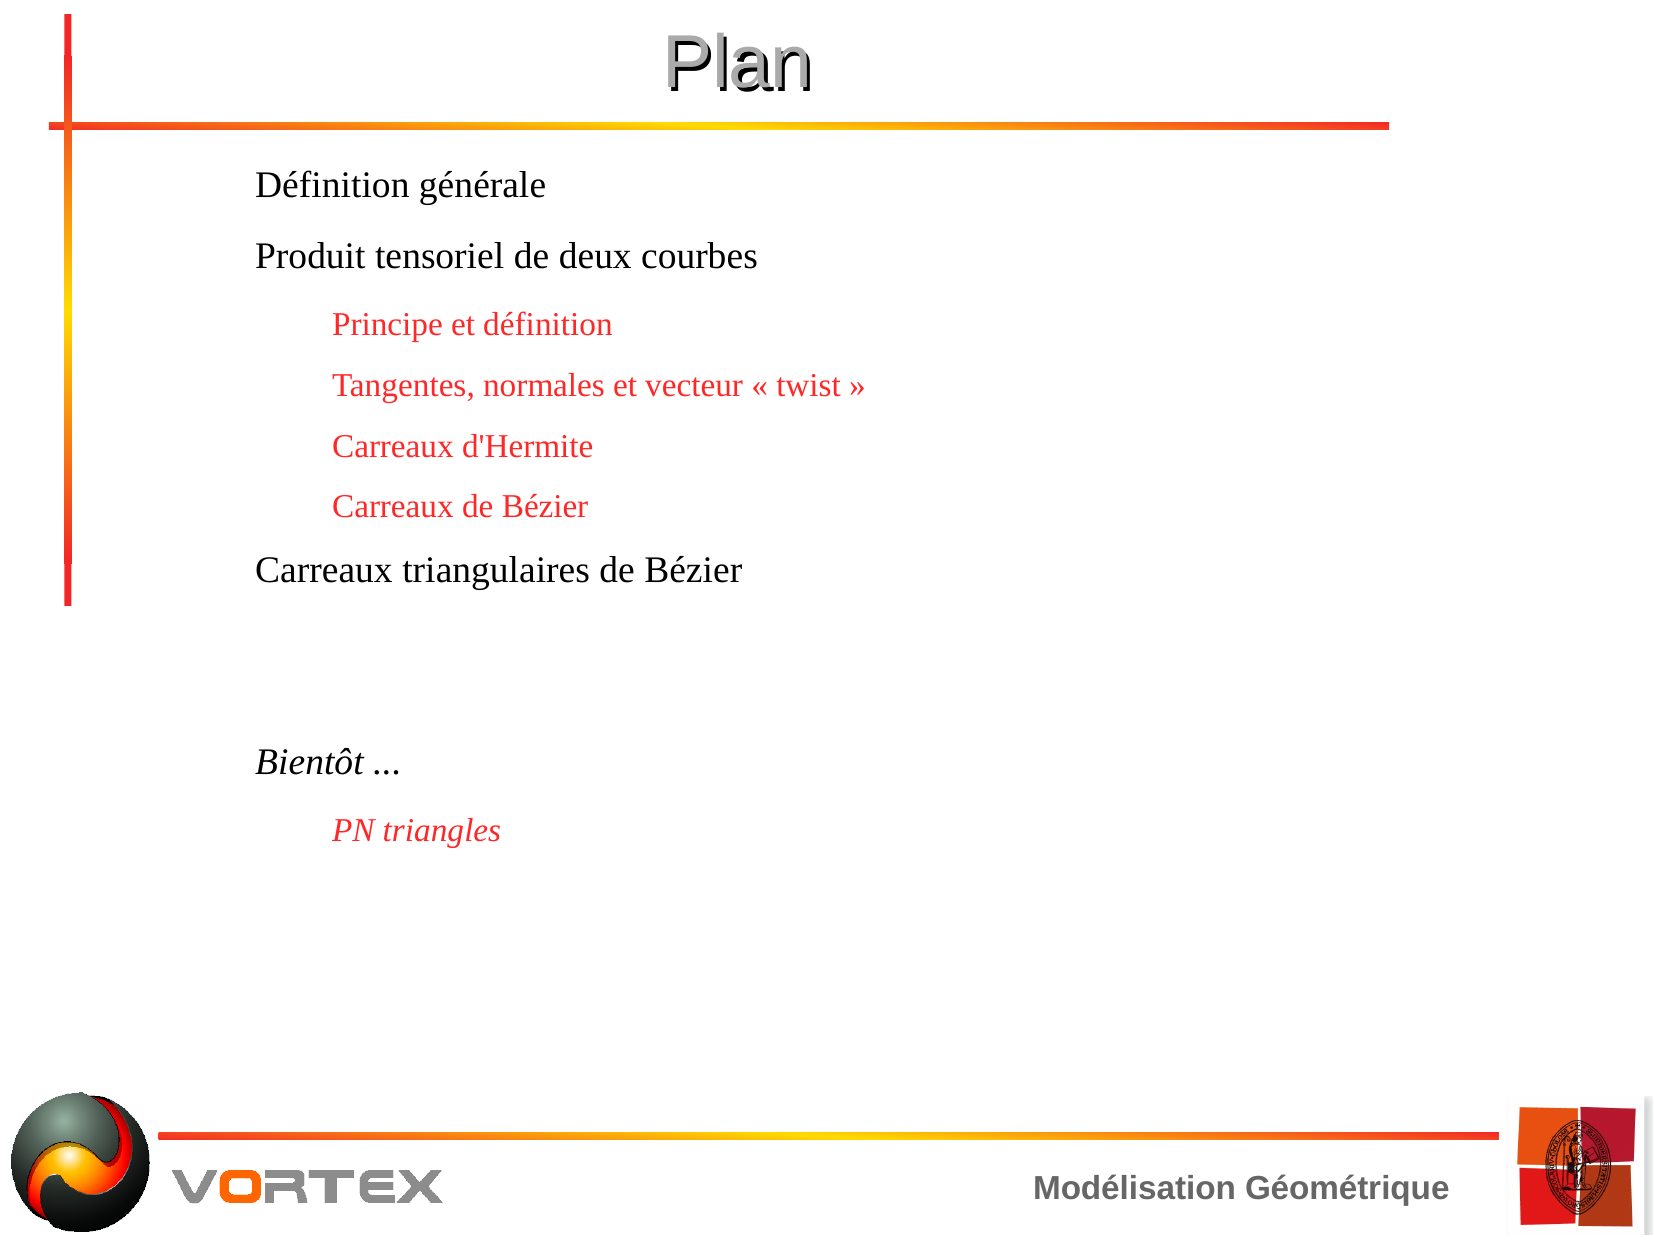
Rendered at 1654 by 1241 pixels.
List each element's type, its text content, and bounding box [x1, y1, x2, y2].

picture [11, 1092, 443, 1232]
picture [1505, 1096, 1653, 1235]
list Définition générale Produit tensoriel de deux courbes Principe et définition Tangentes, normales et vecteur « twist » Carreaux d'Hermite Carreaux de Bézier Carreaux triangulaires de Bézier Bientôt ... PN triangles [237, 163, 1502, 1106]
title Plan [82, 4, 1392, 120]
